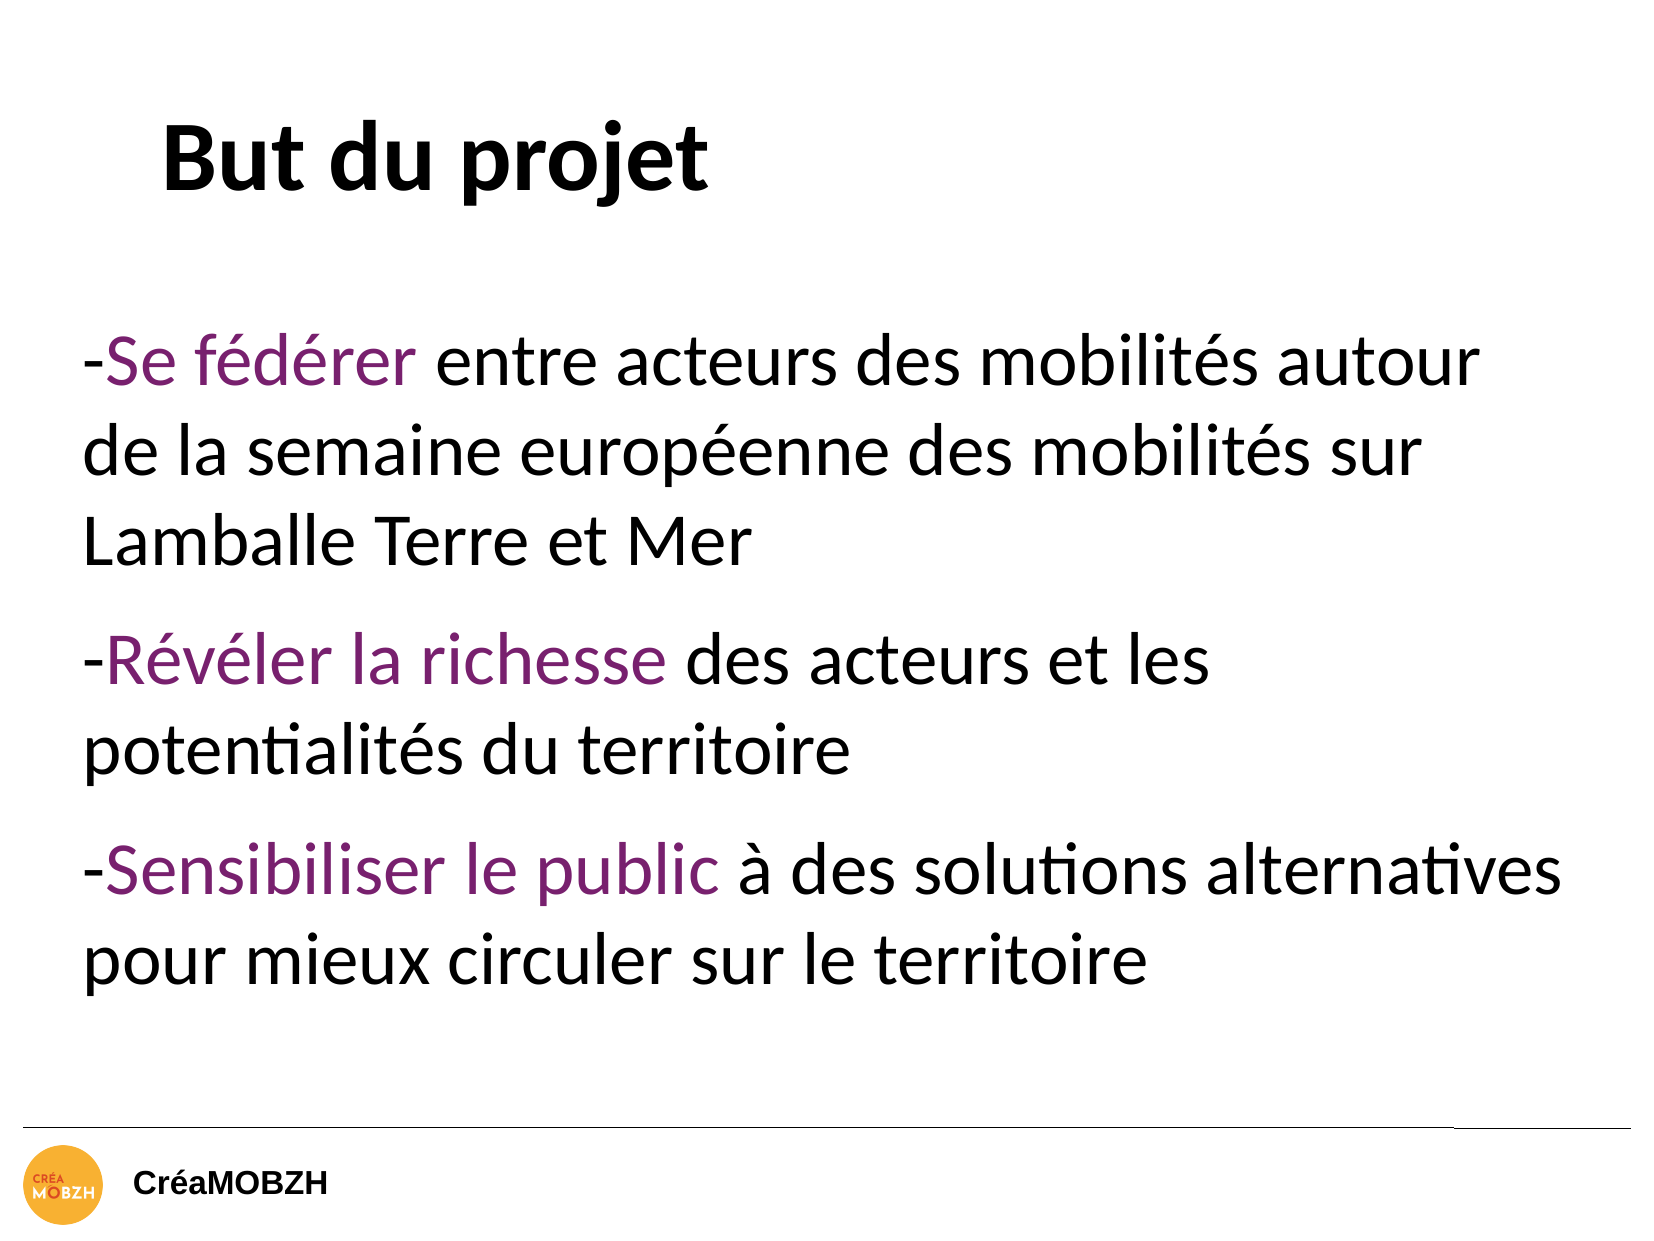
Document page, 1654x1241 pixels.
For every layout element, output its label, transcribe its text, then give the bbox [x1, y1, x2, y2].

picture [23, 1145, 103, 1225]
title But du projet [11, 47, 1347, 255]
list -Se fédérer entre acteurs des mobilités autour de la semaine européenne des mobilités sur Lamballe Terre et Mer -Révéler la richesse des acteurs et les potentialités du territoire -Sensibiliser le public à des solutions alternatives pour mieux circuler sur le territoire [82, 190, 1571, 1225]
text_box CréaMOBZH [118, 1157, 1040, 1241]
